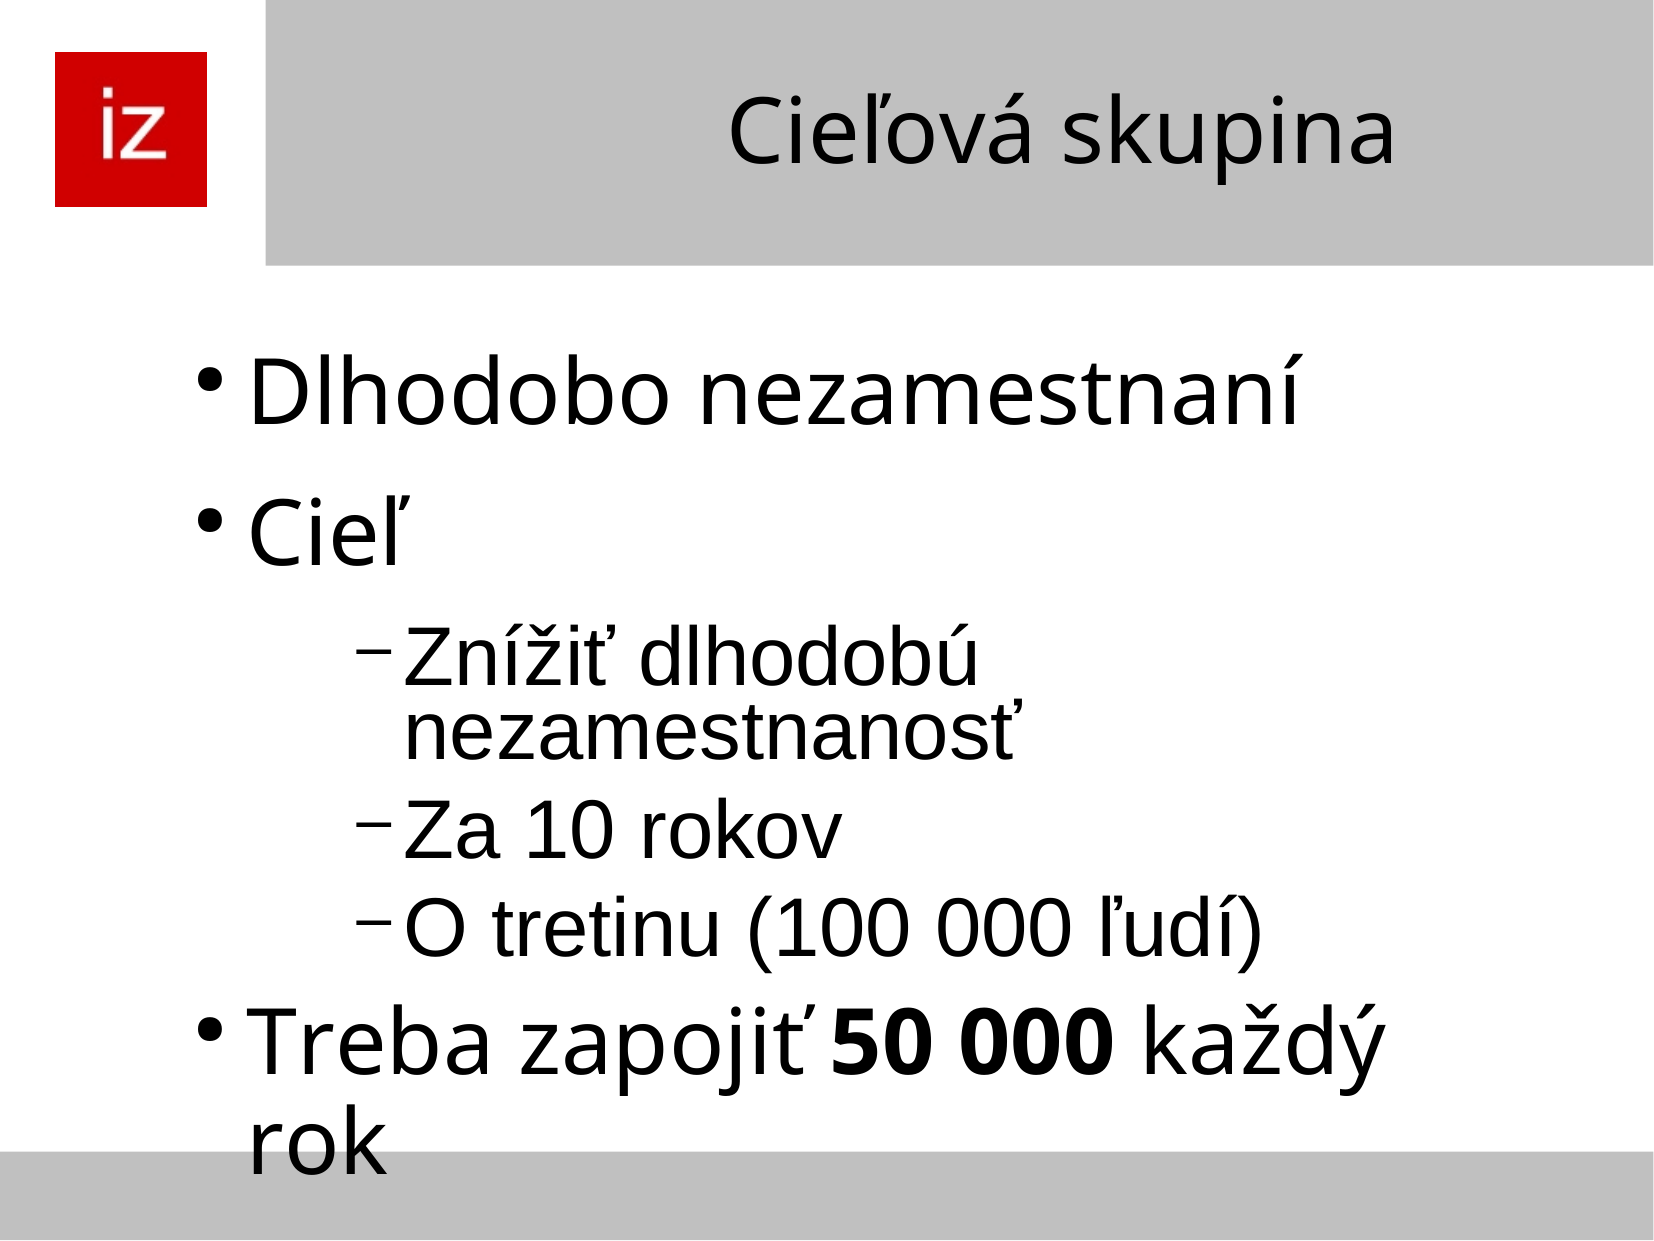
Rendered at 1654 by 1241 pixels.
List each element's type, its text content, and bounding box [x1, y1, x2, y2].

title Cieľová skupina [561, 29, 1565, 237]
picture [55, 52, 207, 207]
list Dlhodobo nezamestnaní Cieľ Znížiť dlhodobú nezamestnanosť Za 10 rokov O tretinu (100 000 ľudí) Treba zapojiť 50 000 každý rok [121, 344, 1533, 1126]
